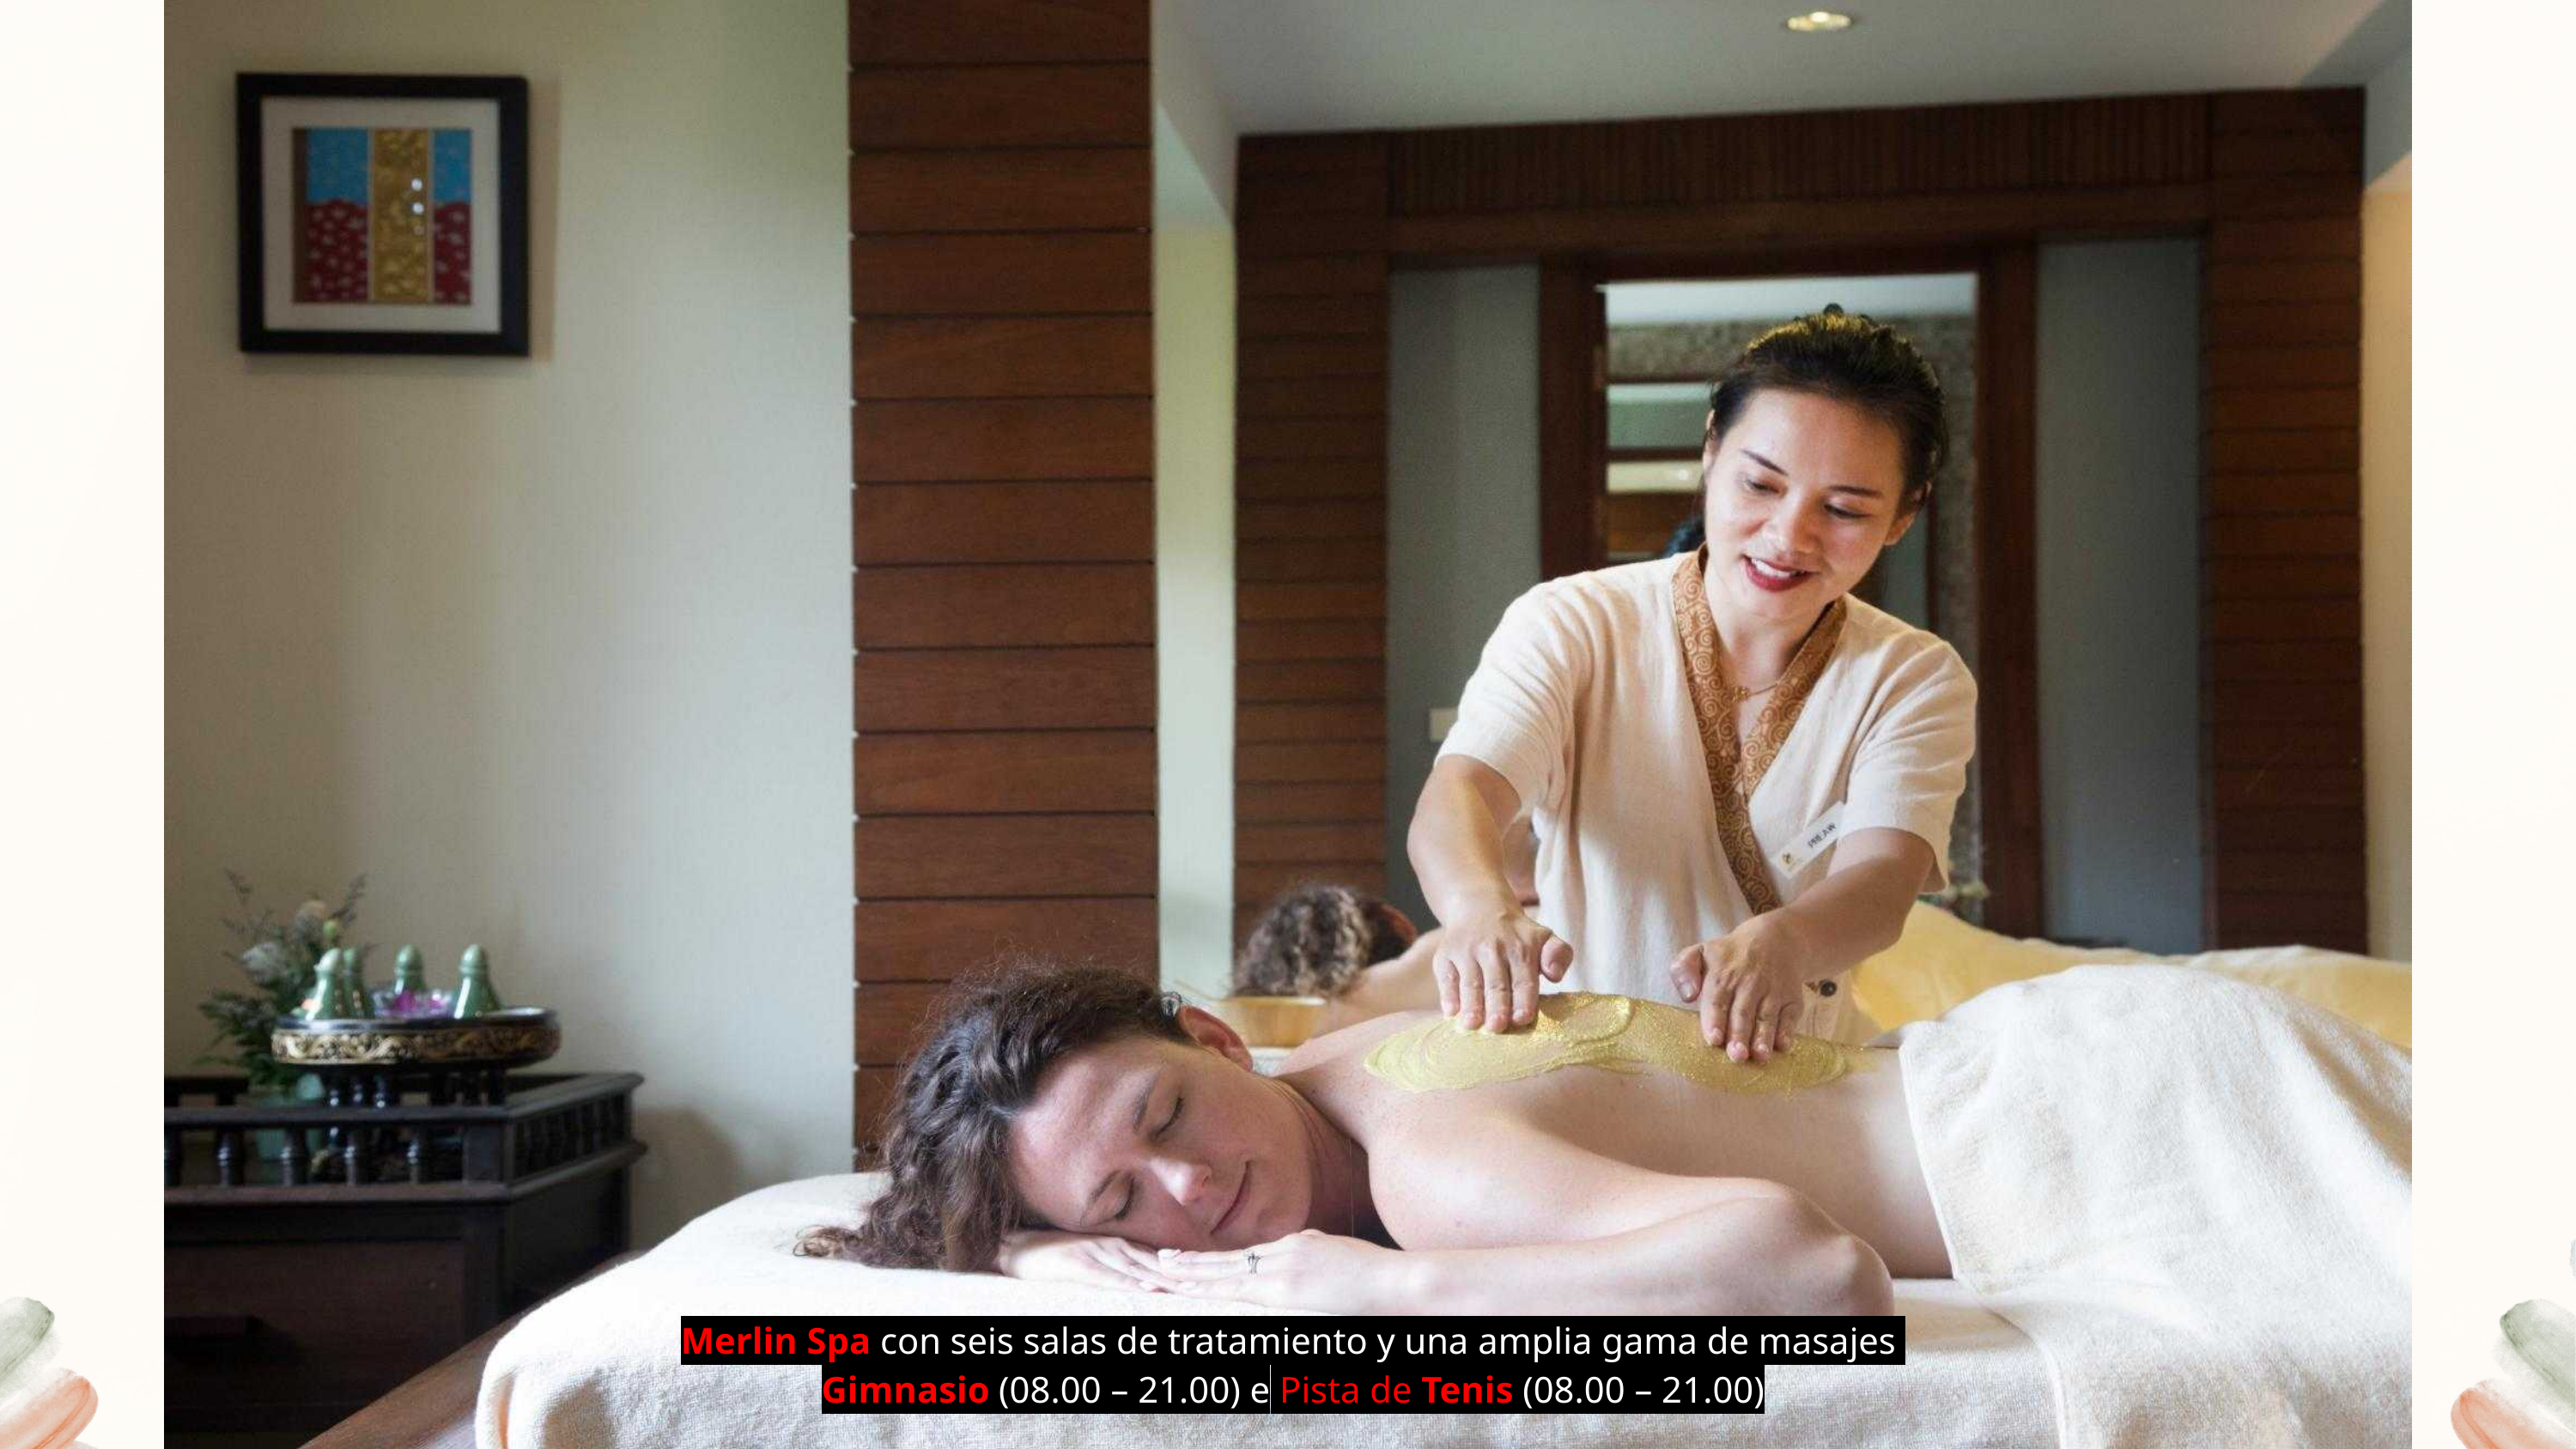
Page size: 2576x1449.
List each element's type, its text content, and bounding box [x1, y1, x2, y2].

text_box Merlin Spa con seis salas de tratamiento y una amplia gama de masajes Gimnasio (08.00 – 21.00) e Pista de Tenis (08.00 – 21.00) [416, 1309, 2171, 1430]
picture [0, 0, 2576, 1449]
